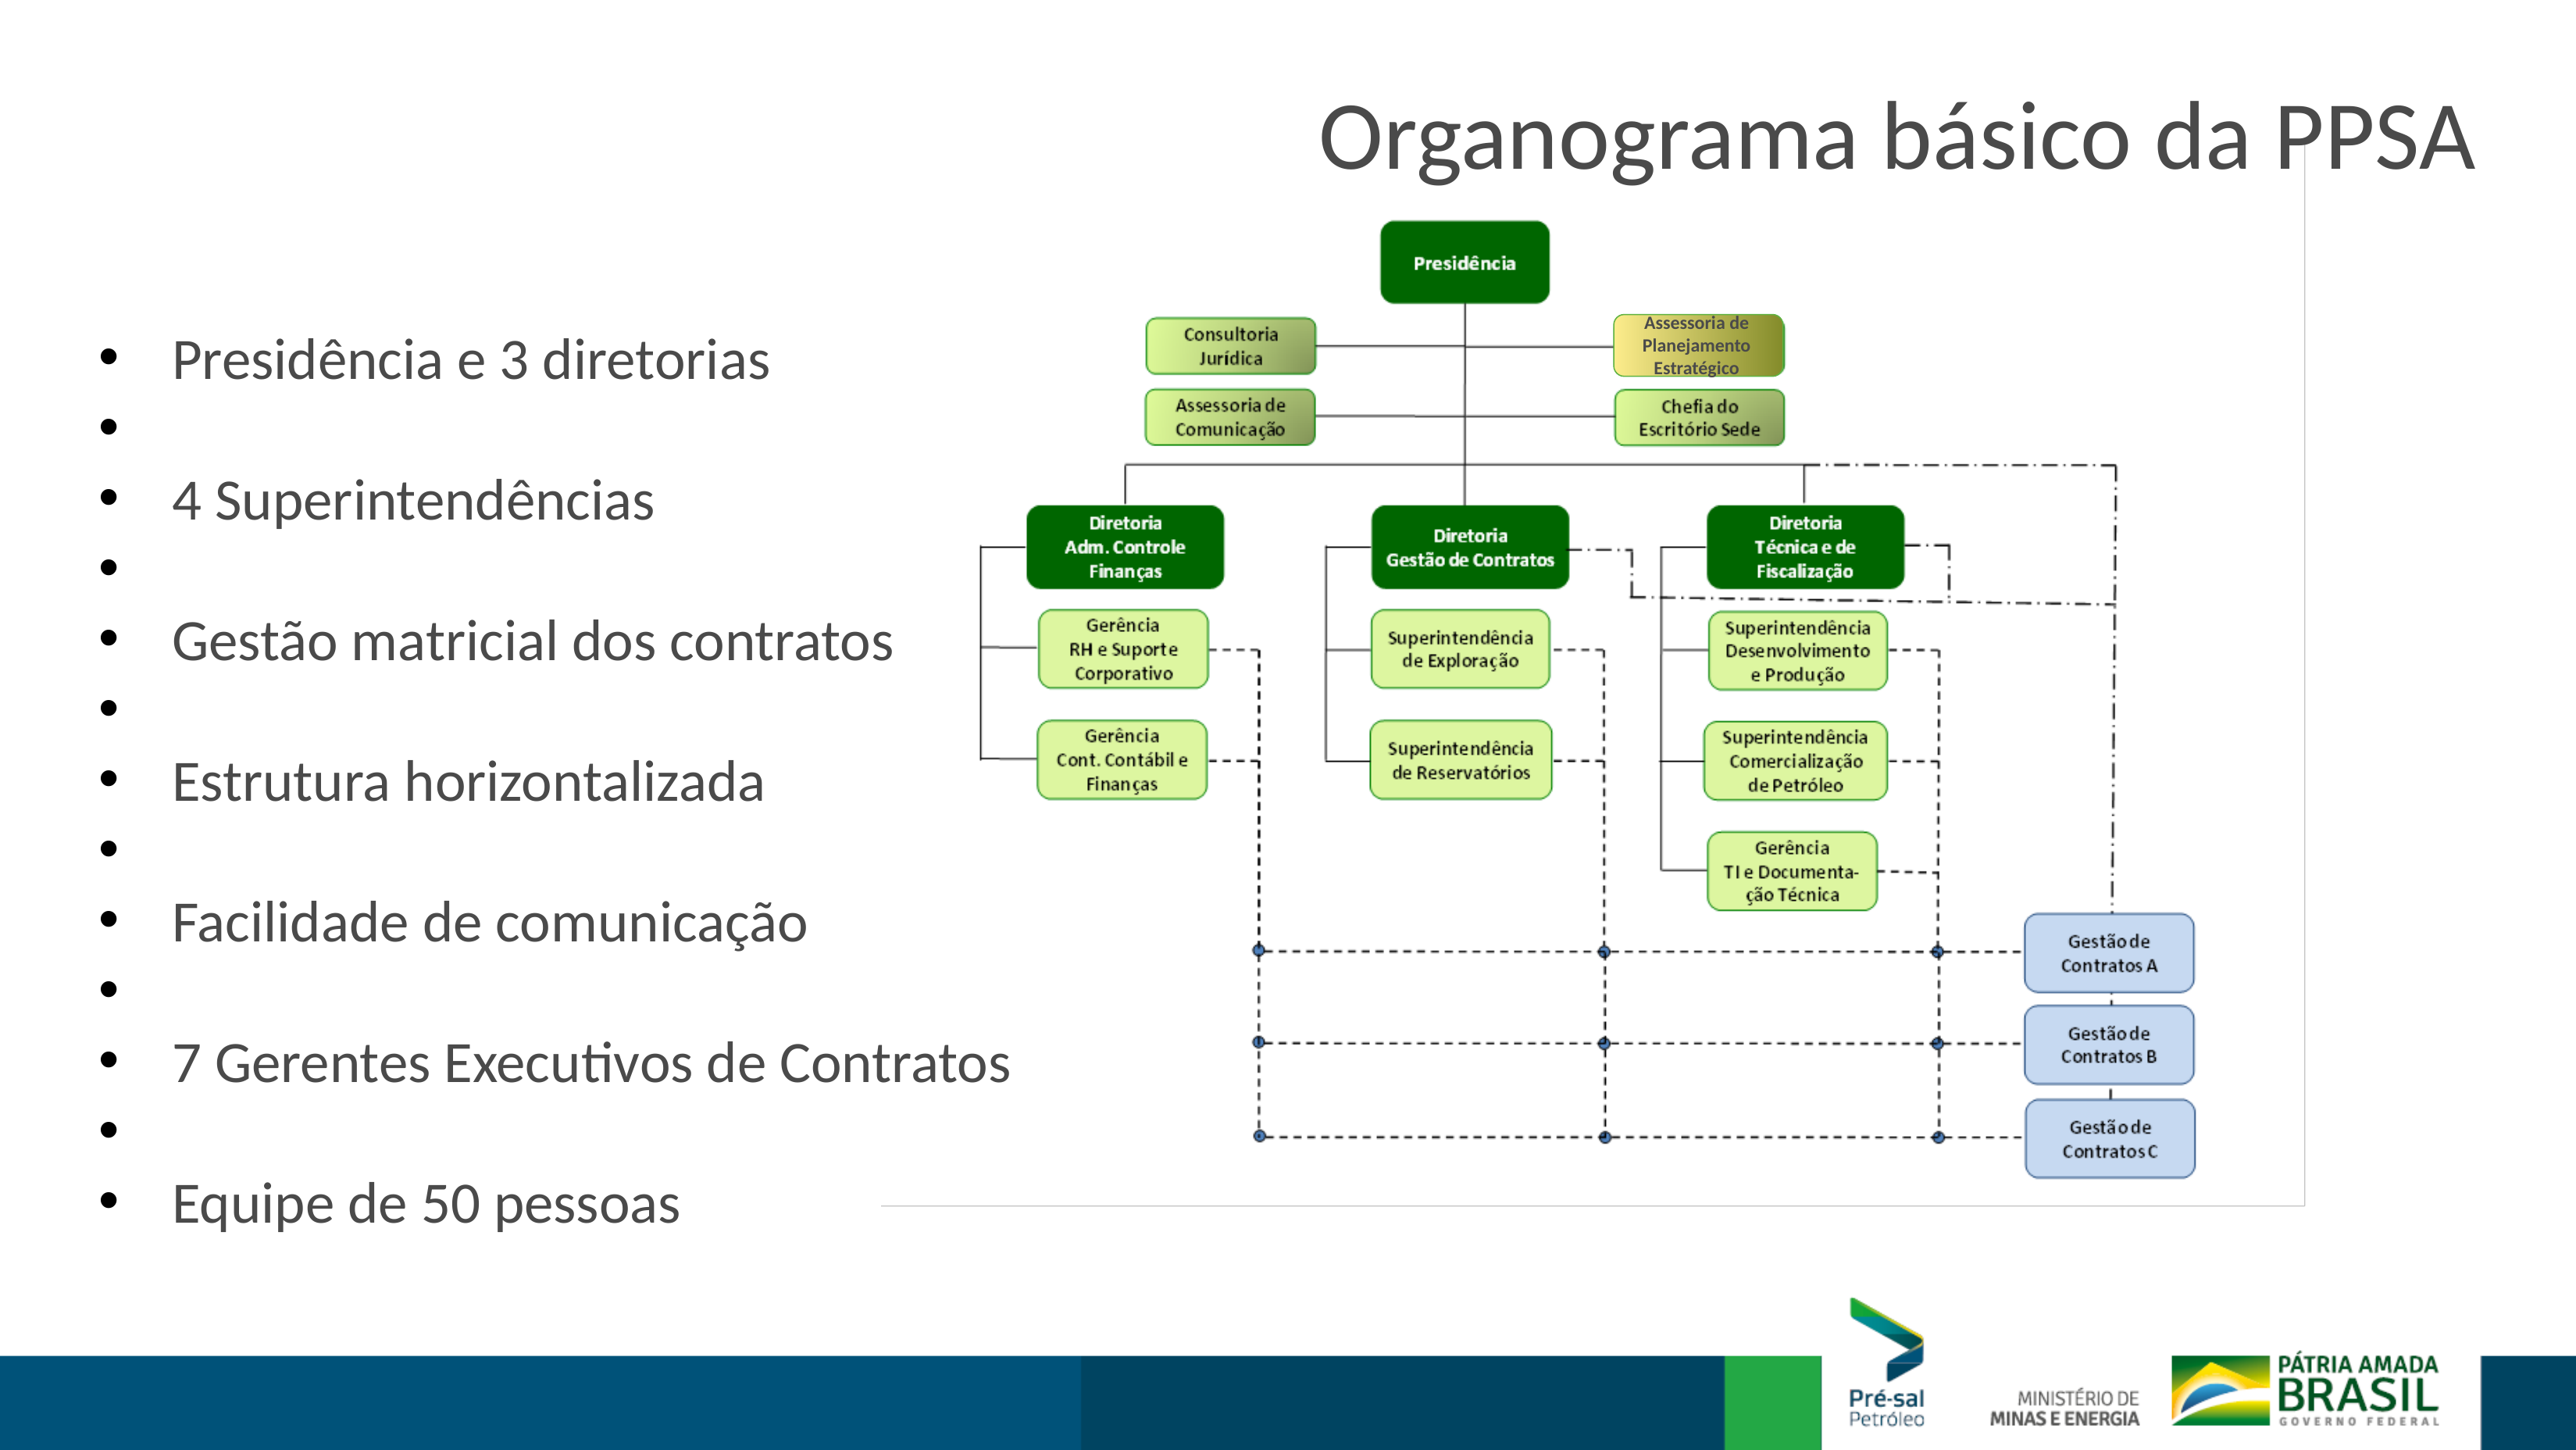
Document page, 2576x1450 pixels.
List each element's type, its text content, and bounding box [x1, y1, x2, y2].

picture [881, 138, 2307, 1208]
text_box Presidência e 3 diretorias 4 Superintendências Gestão matricial dos contratos Estrutura horizontalizada Facilidade de comunicação 7 Gerentes Executivos de Contratos Equipe de 50 pessoas [87, 314, 1033, 1250]
text_box Organograma básico da PPSA [1307, 65, 2511, 212]
text_box Assessoria de Planejamento Estratégico [1602, 305, 1792, 383]
